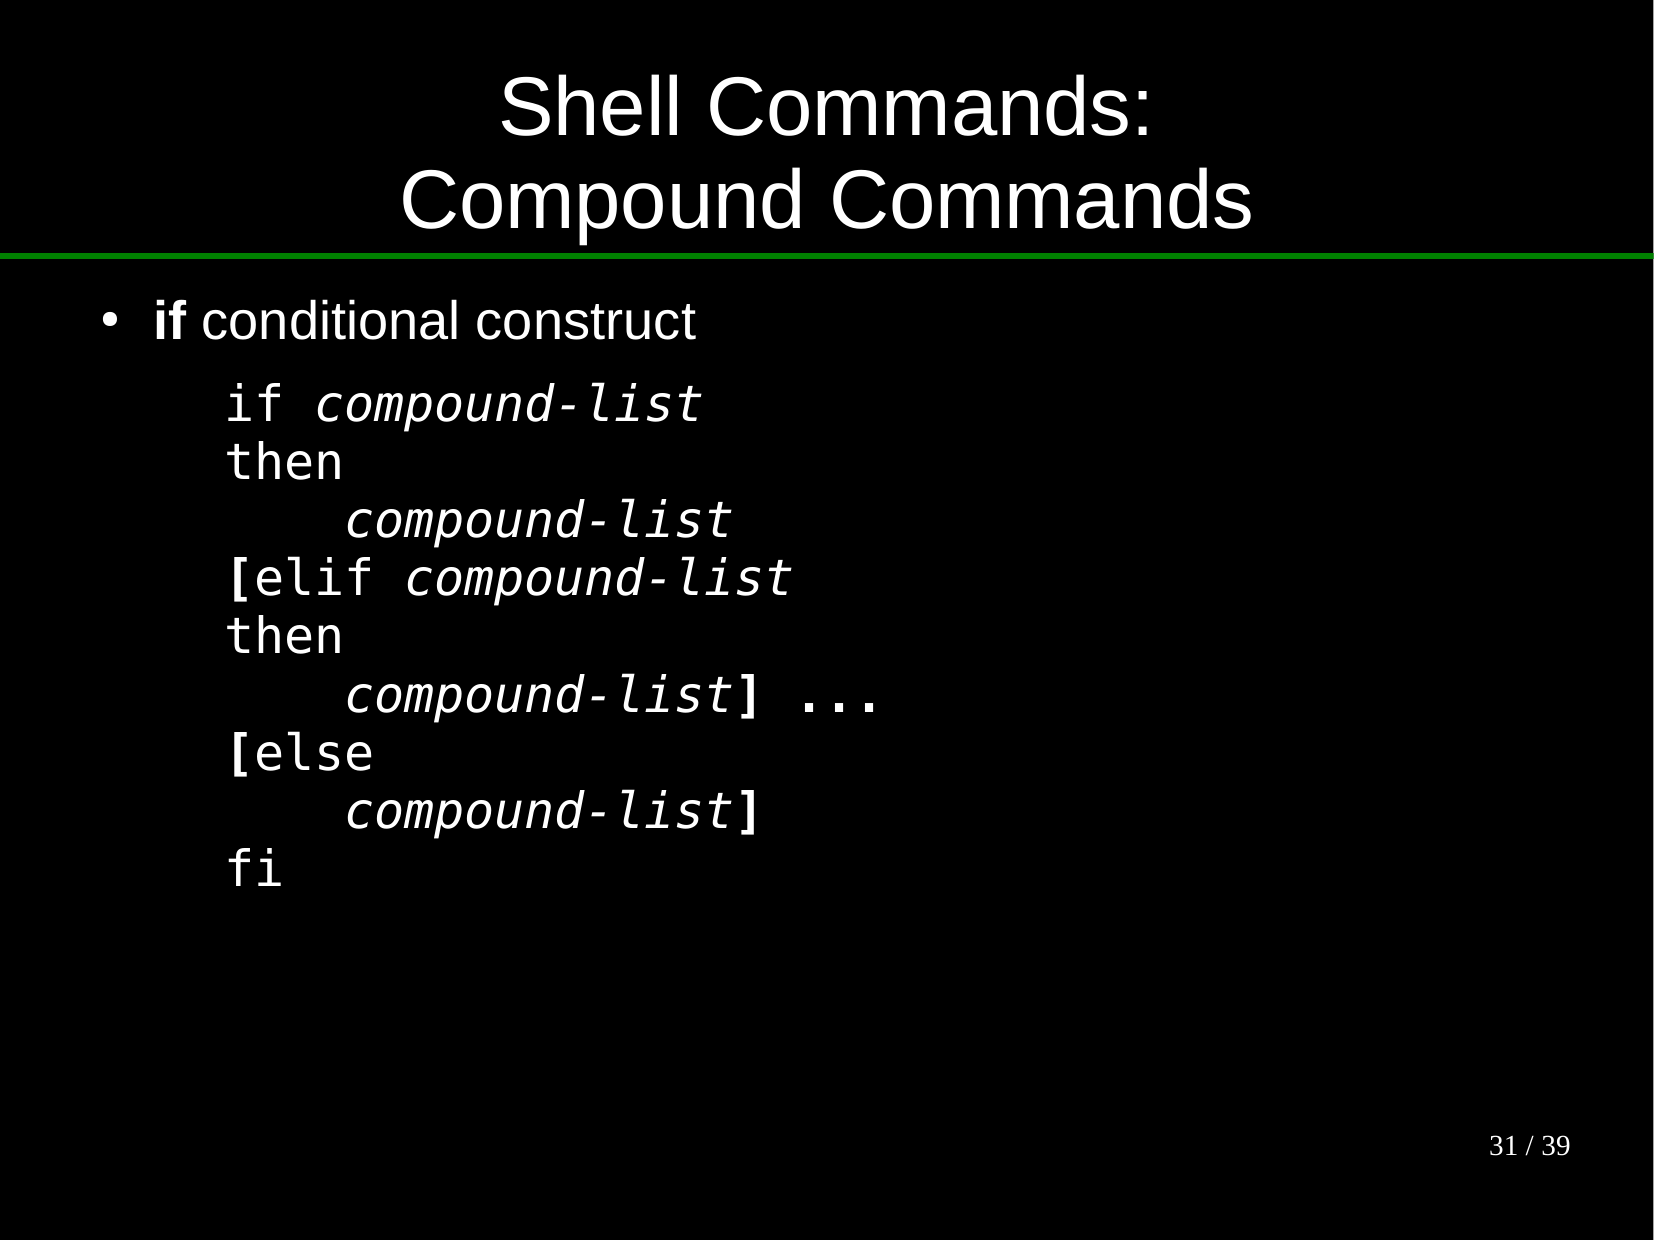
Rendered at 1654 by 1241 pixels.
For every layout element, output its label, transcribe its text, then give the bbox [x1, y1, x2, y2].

title Shell Commands: Compound Commands [82, 49, 1571, 257]
list if conditional construct if compound-list then compound-list [elif compound-list then compound-list] ... [else compound-list] fi [82, 290, 1538, 1010]
